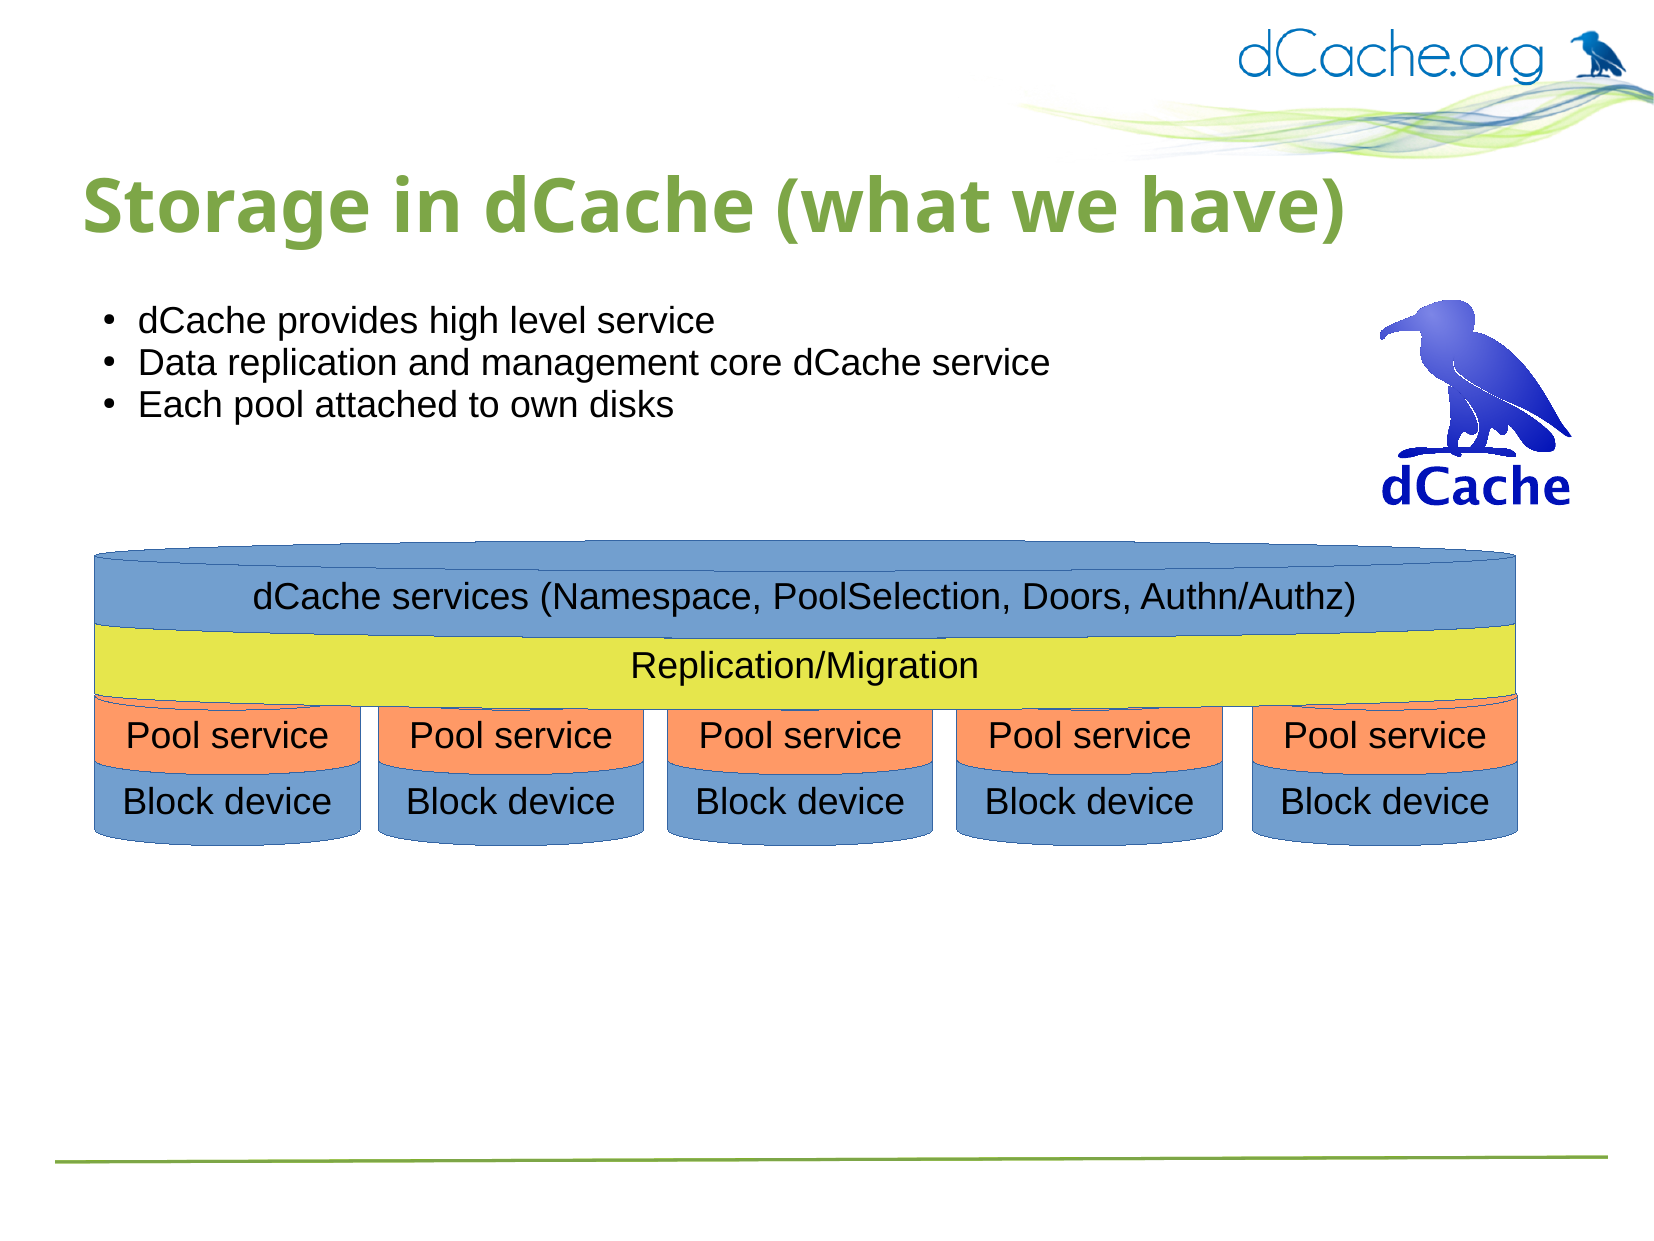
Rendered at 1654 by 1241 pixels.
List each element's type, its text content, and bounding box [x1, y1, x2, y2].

text_box Pool service [667, 710, 933, 775]
text_box Block device [667, 761, 933, 846]
text_box dCache provides high level service Data replication and management core dCache service Each pool attached to own disks [87, 291, 1066, 433]
text_box Pool service [956, 707, 1223, 775]
text_box Block device [956, 760, 1223, 846]
text_box Block device [94, 761, 361, 846]
picture [956, 16, 1654, 169]
text_box Pool service [94, 694, 361, 775]
text_box dCache services (Namespace, PoolSelection, Doors, Authn/Authz) [94, 540, 1516, 639]
text_box Block device [1252, 761, 1518, 846]
text_box Pool service [1252, 693, 1518, 775]
text_box Replication/Migration [94, 623, 1516, 710]
text_box Pool service [378, 707, 644, 775]
picture [1380, 300, 1572, 506]
text_box Block device [378, 761, 644, 846]
title Storage in dCache (what we have) [82, 155, 1605, 252]
